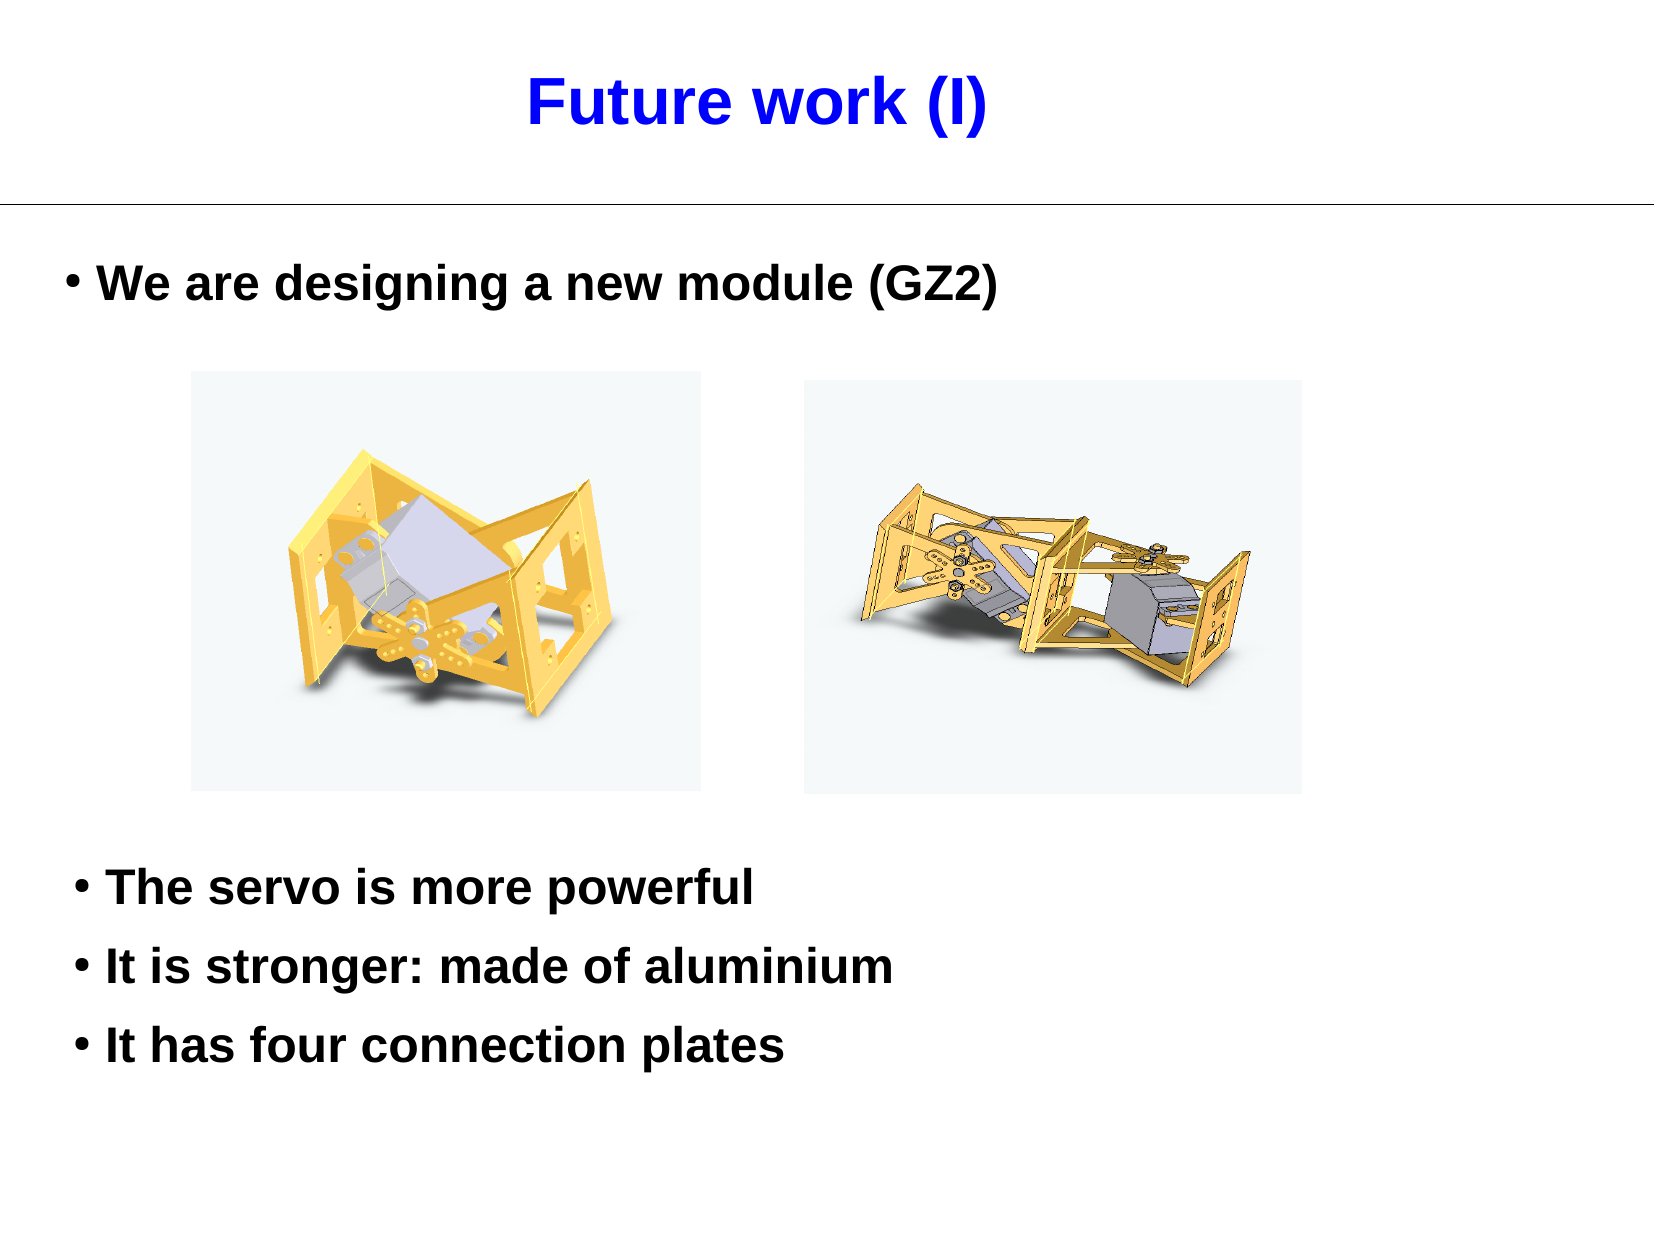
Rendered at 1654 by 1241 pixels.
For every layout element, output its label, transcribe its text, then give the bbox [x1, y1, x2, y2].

text_box The servo is more powerful It is stronger: made of aluminium It has four connection plates [73, 858, 1575, 1074]
picture [191, 371, 701, 791]
picture [804, 380, 1302, 794]
title Future work (I) [120, 0, 1396, 191]
text_box We are designing a new module (GZ2) [64, 254, 1566, 333]
